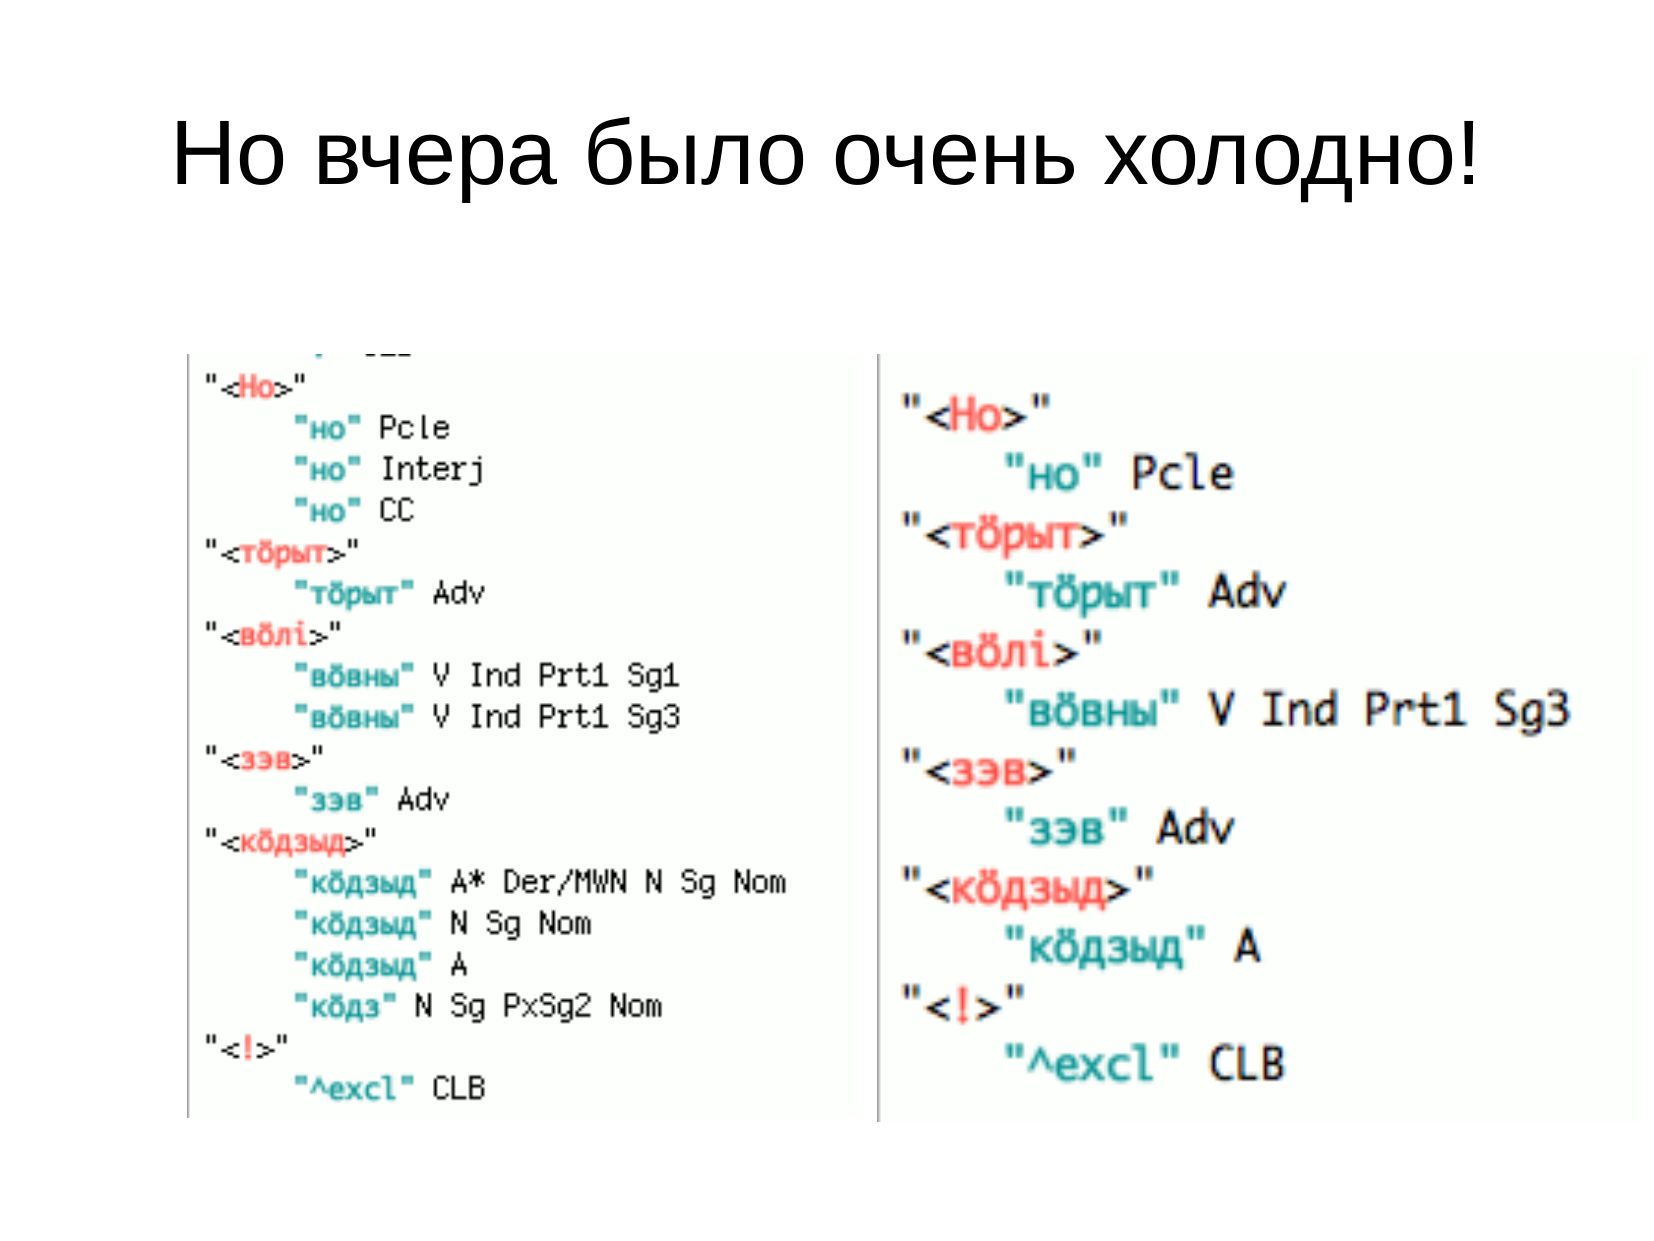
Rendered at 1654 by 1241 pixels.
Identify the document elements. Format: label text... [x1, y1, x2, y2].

picture [877, 354, 1642, 1123]
picture [187, 354, 857, 1118]
title Но вчера было очень холодно! [82, 49, 1571, 257]
